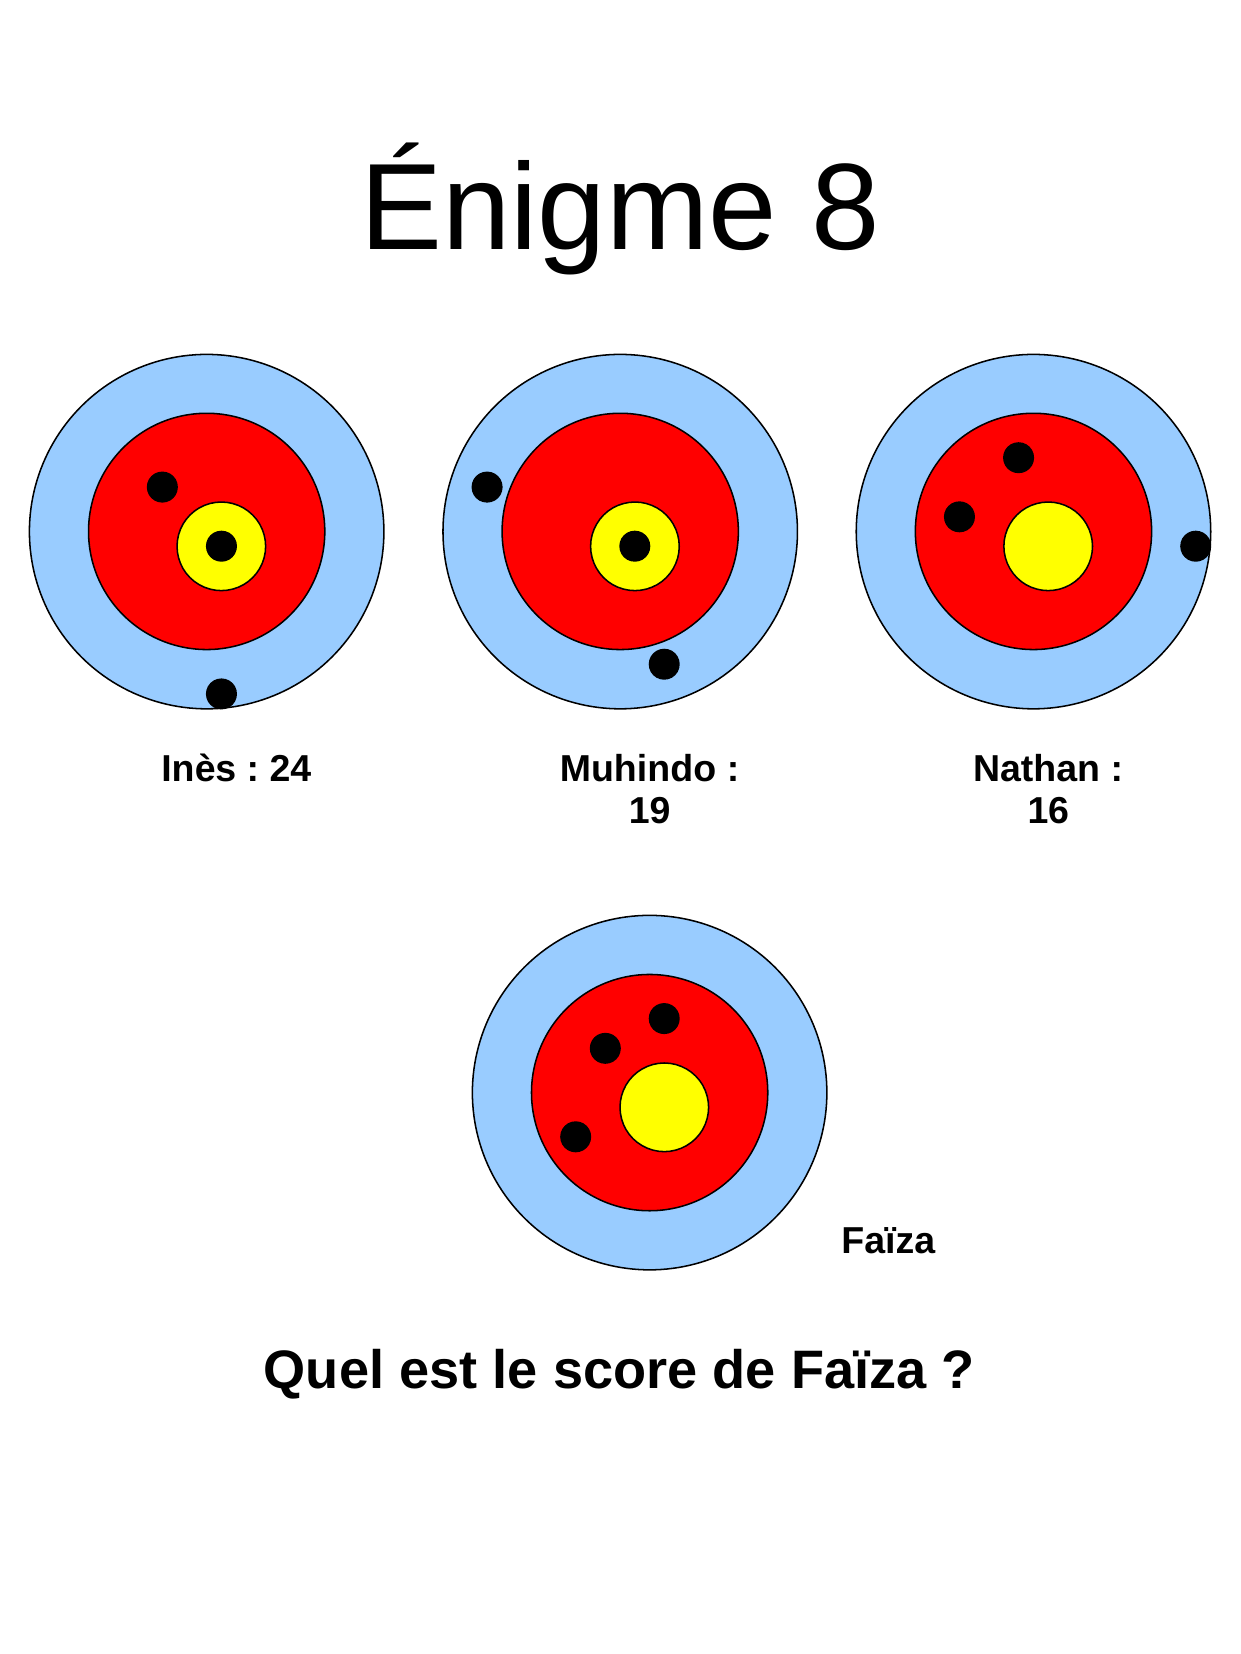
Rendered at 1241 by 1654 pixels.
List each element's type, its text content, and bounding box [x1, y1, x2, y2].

text_box Inès : 24 [88, 738, 384, 798]
text_box Muhindo : 19 [531, 738, 768, 840]
text_box Nathan : 16 [944, 738, 1152, 840]
text_box Quel est le score de Faïza ? [29, 1328, 1211, 1406]
text_box [472, 915, 827, 1270]
text_box [29, 354, 384, 709]
title Énigme 8 [62, 65, 1179, 342]
text_box Faïza [826, 1210, 1063, 1269]
text_box [442, 354, 798, 709]
text_box [856, 354, 1211, 709]
